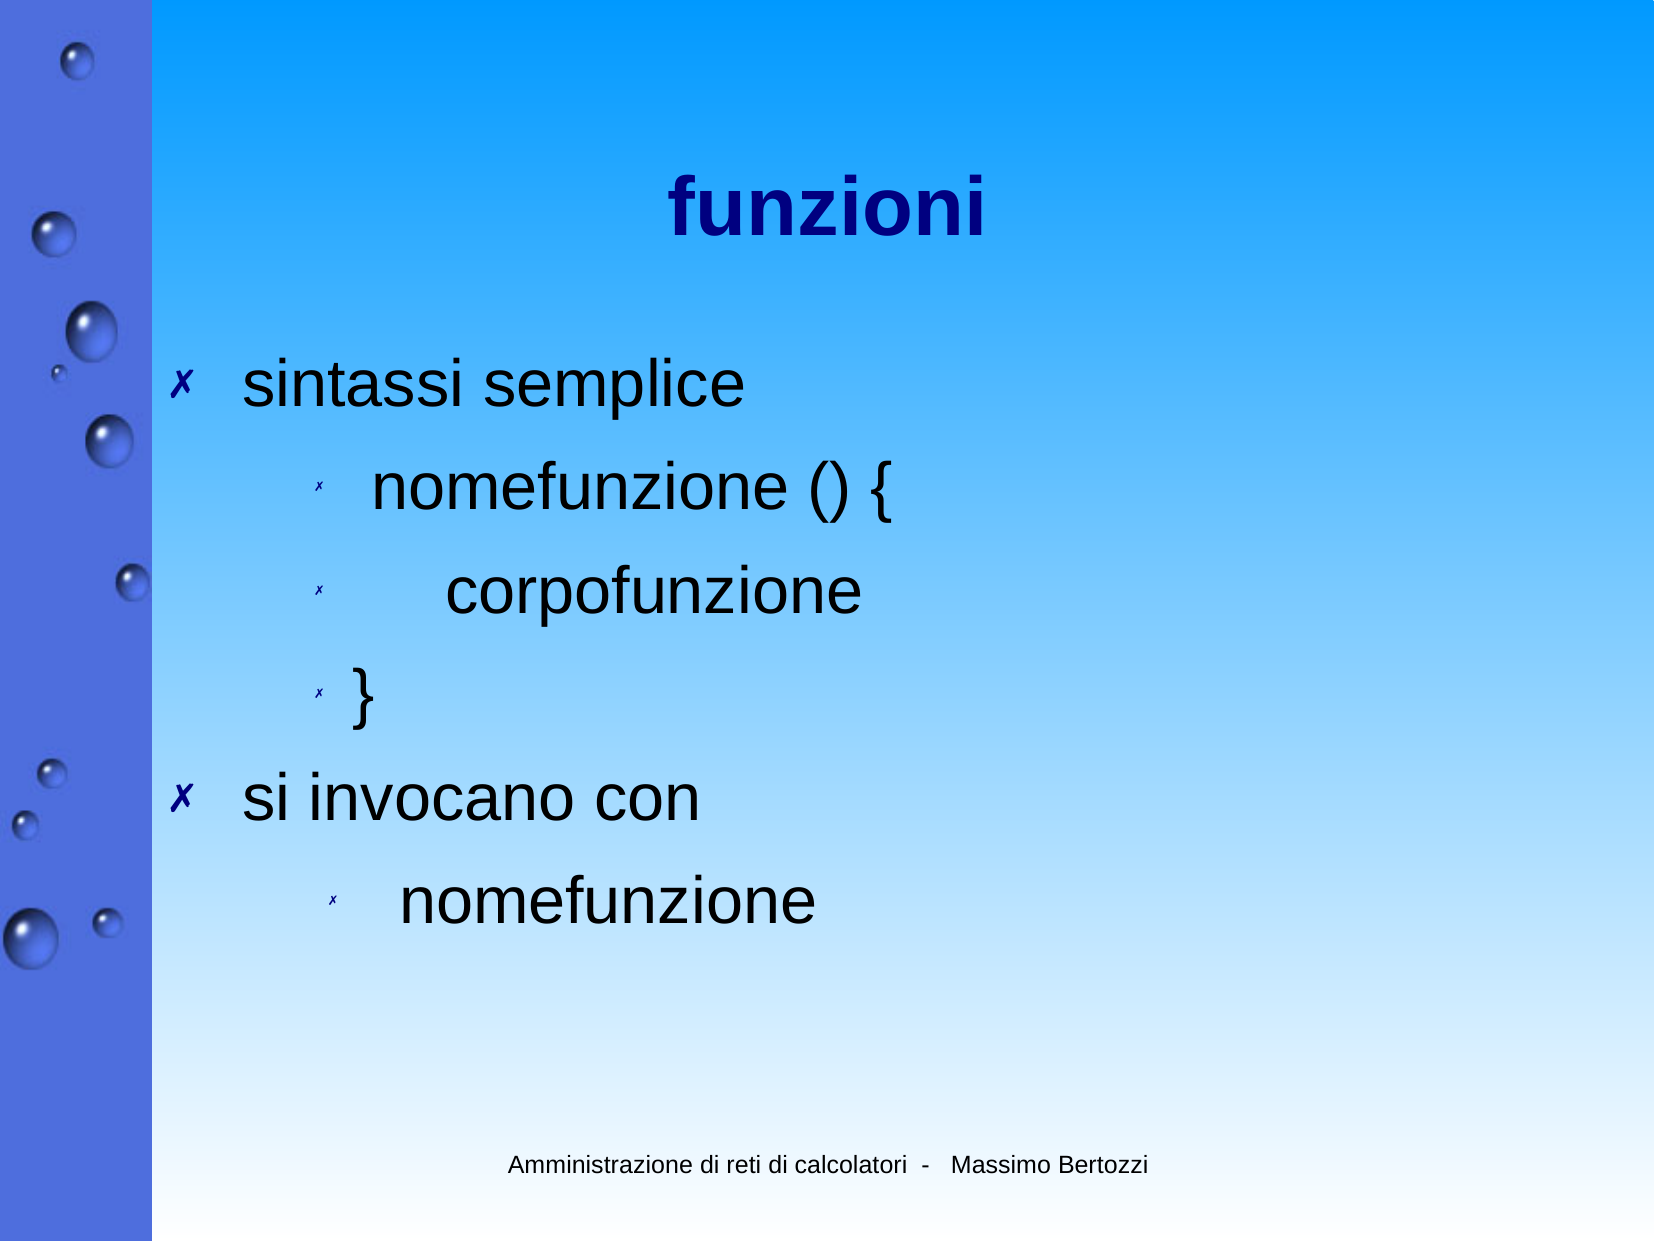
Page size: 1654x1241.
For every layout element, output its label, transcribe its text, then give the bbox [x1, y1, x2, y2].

list sintassi semplice nomefunzione () { corpofunzione } si invocano con nomefunzione [159, 346, 1572, 1128]
picture [0, 0, 152, 1241]
title funzioni [121, 102, 1534, 311]
